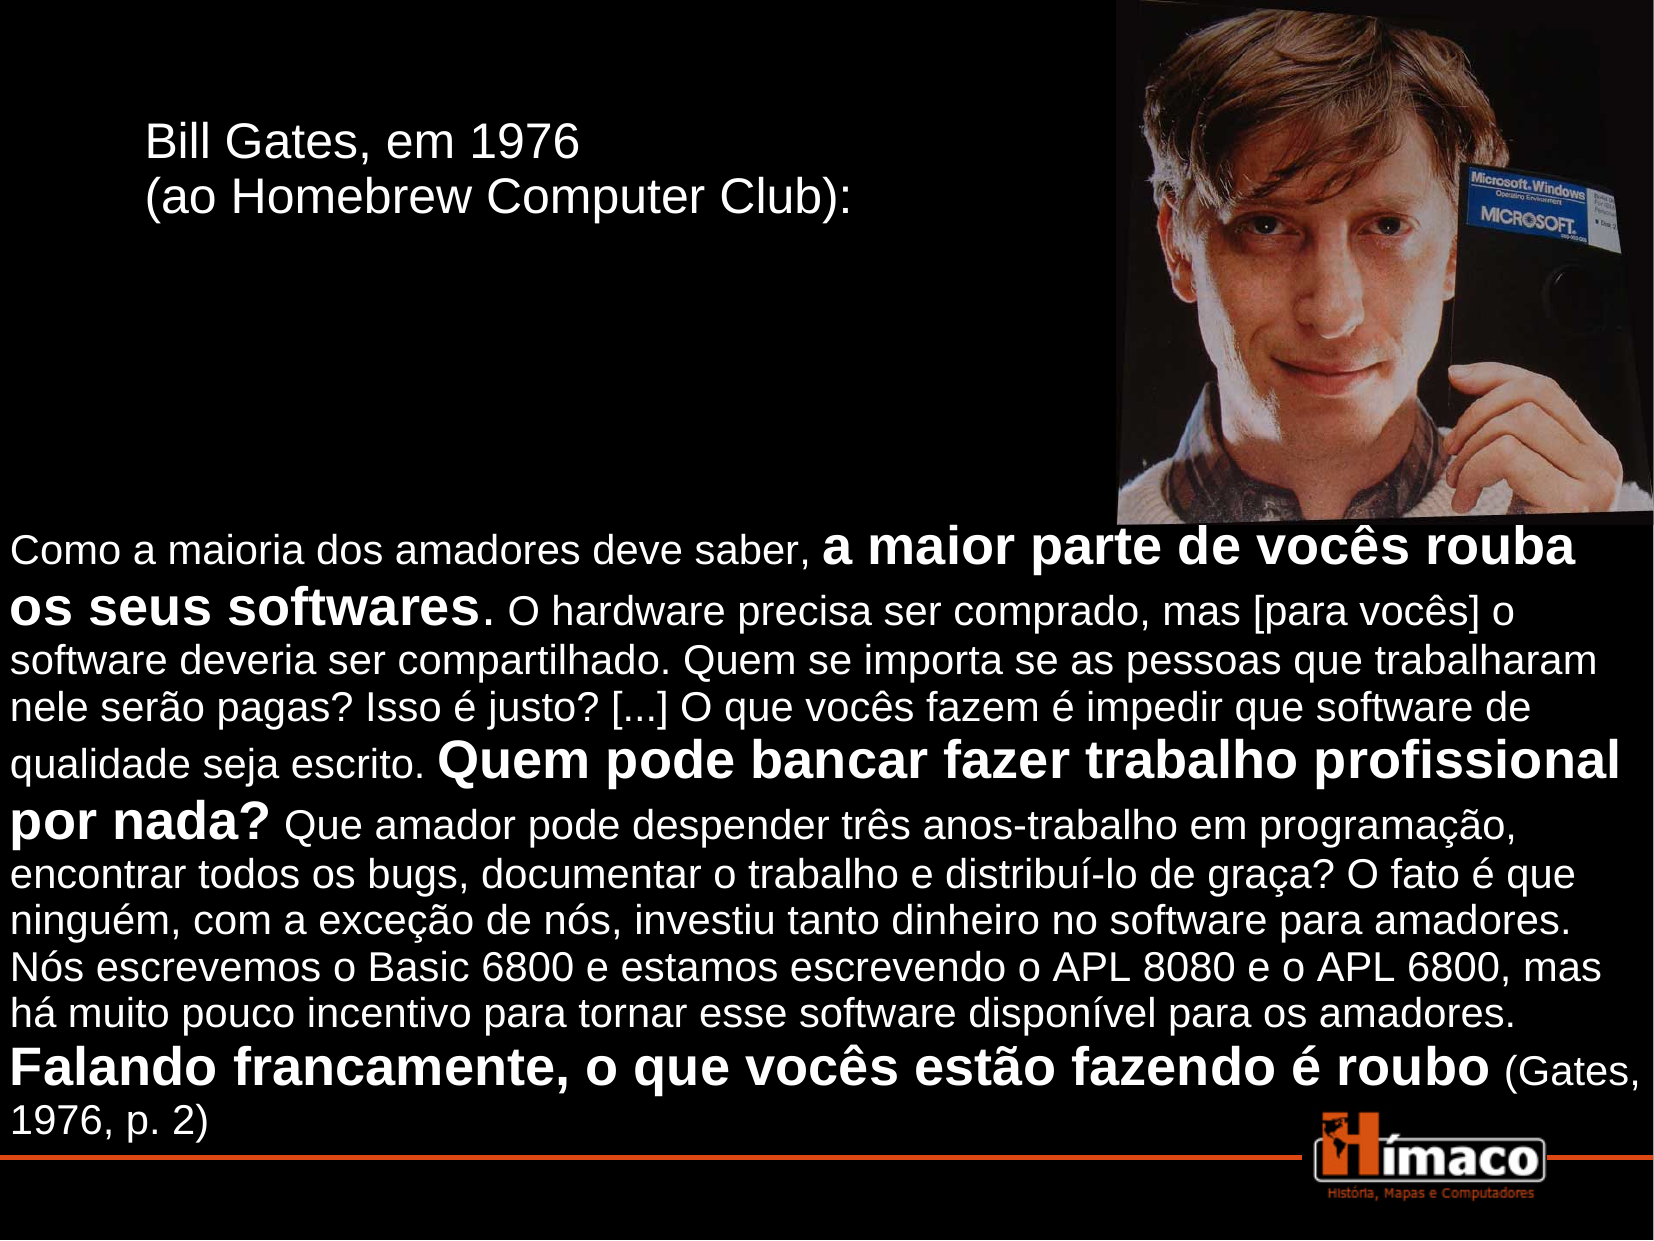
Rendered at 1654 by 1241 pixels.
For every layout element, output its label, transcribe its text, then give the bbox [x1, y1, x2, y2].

chart [324, 531, 1329, 709]
text_box Bill Gates, em 1976 (ao Homebrew Computer Club): [129, 106, 869, 233]
picture [1301, 1152, 1559, 1217]
text_box Como a maioria dos amadores deve saber, a maior parte de vocês rouba os seus softwares. O hardware precisa ser comprado, mas [para vocês] o software deveria ser compartilhado. Quem se importa se as pessoas que trabalharam nele serão pagas? Isso é justo? [...] O que vocês fazem é impedir que software de qualidade seja escrito. Quem pode bancar fazer trabalho profissional por nada? Que amador pode despender três anos-trabalho em programação, encontrar todos os bugs, documentar o trabalho e distribuí-lo de graça? O fato é que ninguém, com a exceção de nós, investiu tanto dinheiro no software para amadores. Nós escrevemos o Basic 6800 e estamos escrevendo o APL 8080 e o APL 6800, mas há muito pouco incentivo para tornar esse software disponível para os amadores. Falando francamente, o que vocês estão fazendo é roubo (Gates, 1976, p. 2) [0, 509, 1654, 1152]
picture [1116, 0, 1654, 525]
